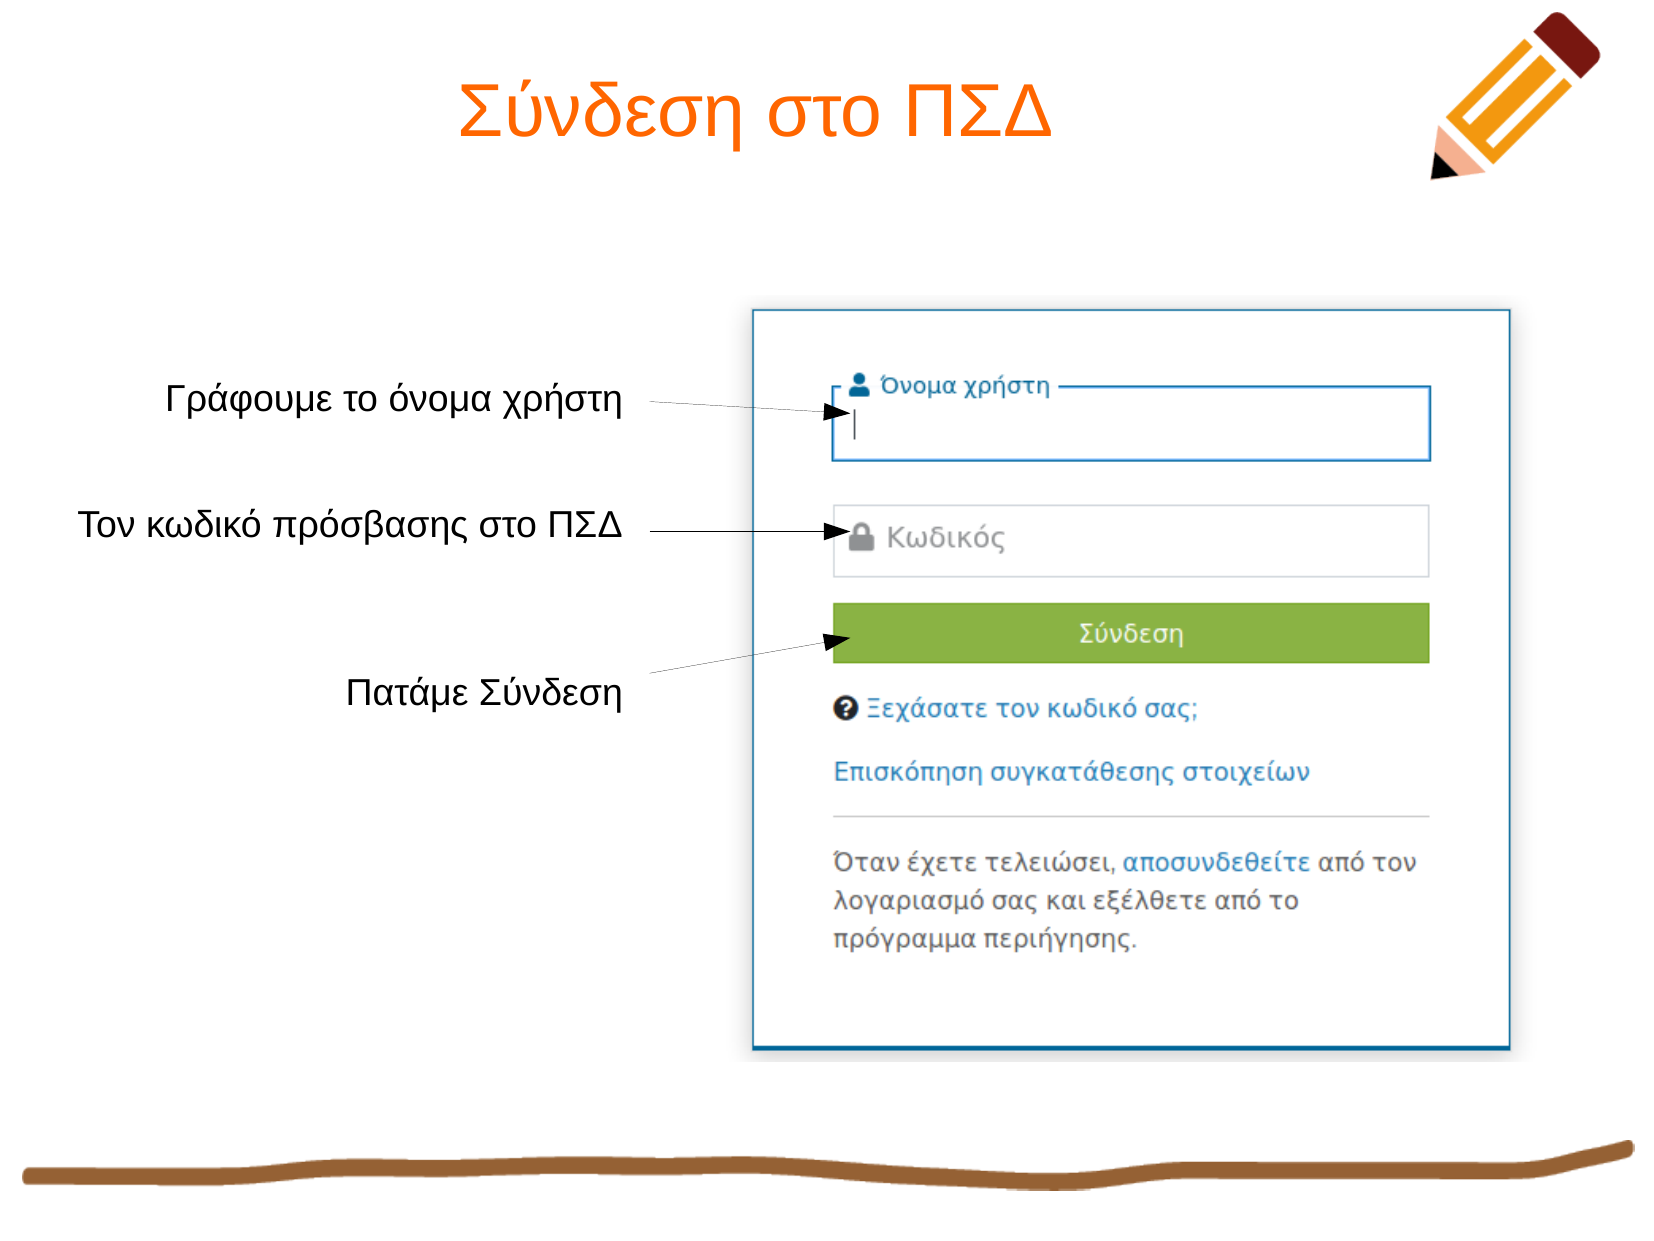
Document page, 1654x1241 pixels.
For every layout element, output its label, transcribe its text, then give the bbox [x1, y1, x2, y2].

text_box Γράφουμε το όνομα χρήστη Τον κωδικό πρόσβασης στο ΠΣΔ Πατάμε Σύνδεση [11, 369, 638, 721]
title Σύνδεση στο ΠΣΔ [82, 49, 1430, 172]
picture [1430, 12, 1601, 181]
picture [724, 295, 1571, 1062]
picture [22, 1140, 1635, 1191]
